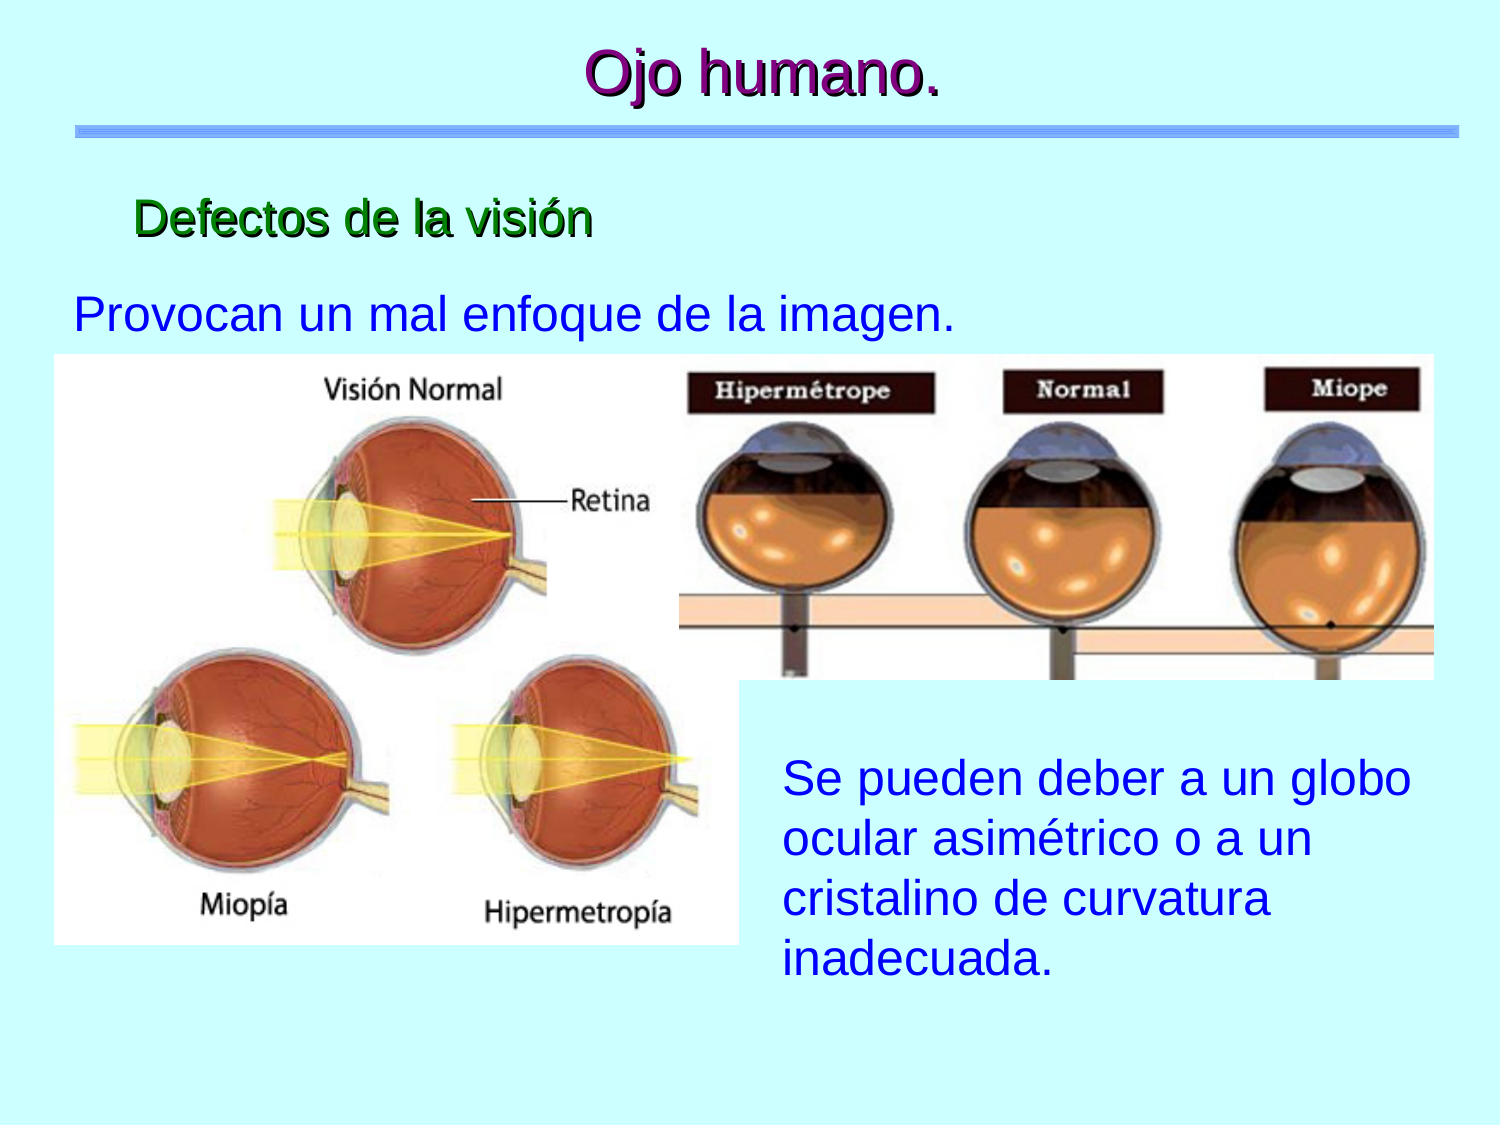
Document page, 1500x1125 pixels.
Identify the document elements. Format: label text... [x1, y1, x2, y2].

text_box Se pueden deber a un globo ocular asimétrico o a un cristalino de curvatura inadecuada. [767, 738, 1447, 994]
text_box [75, 125, 1460, 138]
text_box Provocan un mal enfoque de la imagen. [59, 274, 1418, 350]
picture [54, 354, 1434, 945]
text_box Ojo humano. [50, 23, 1476, 114]
text_box Defectos de la visión [70, 177, 768, 274]
